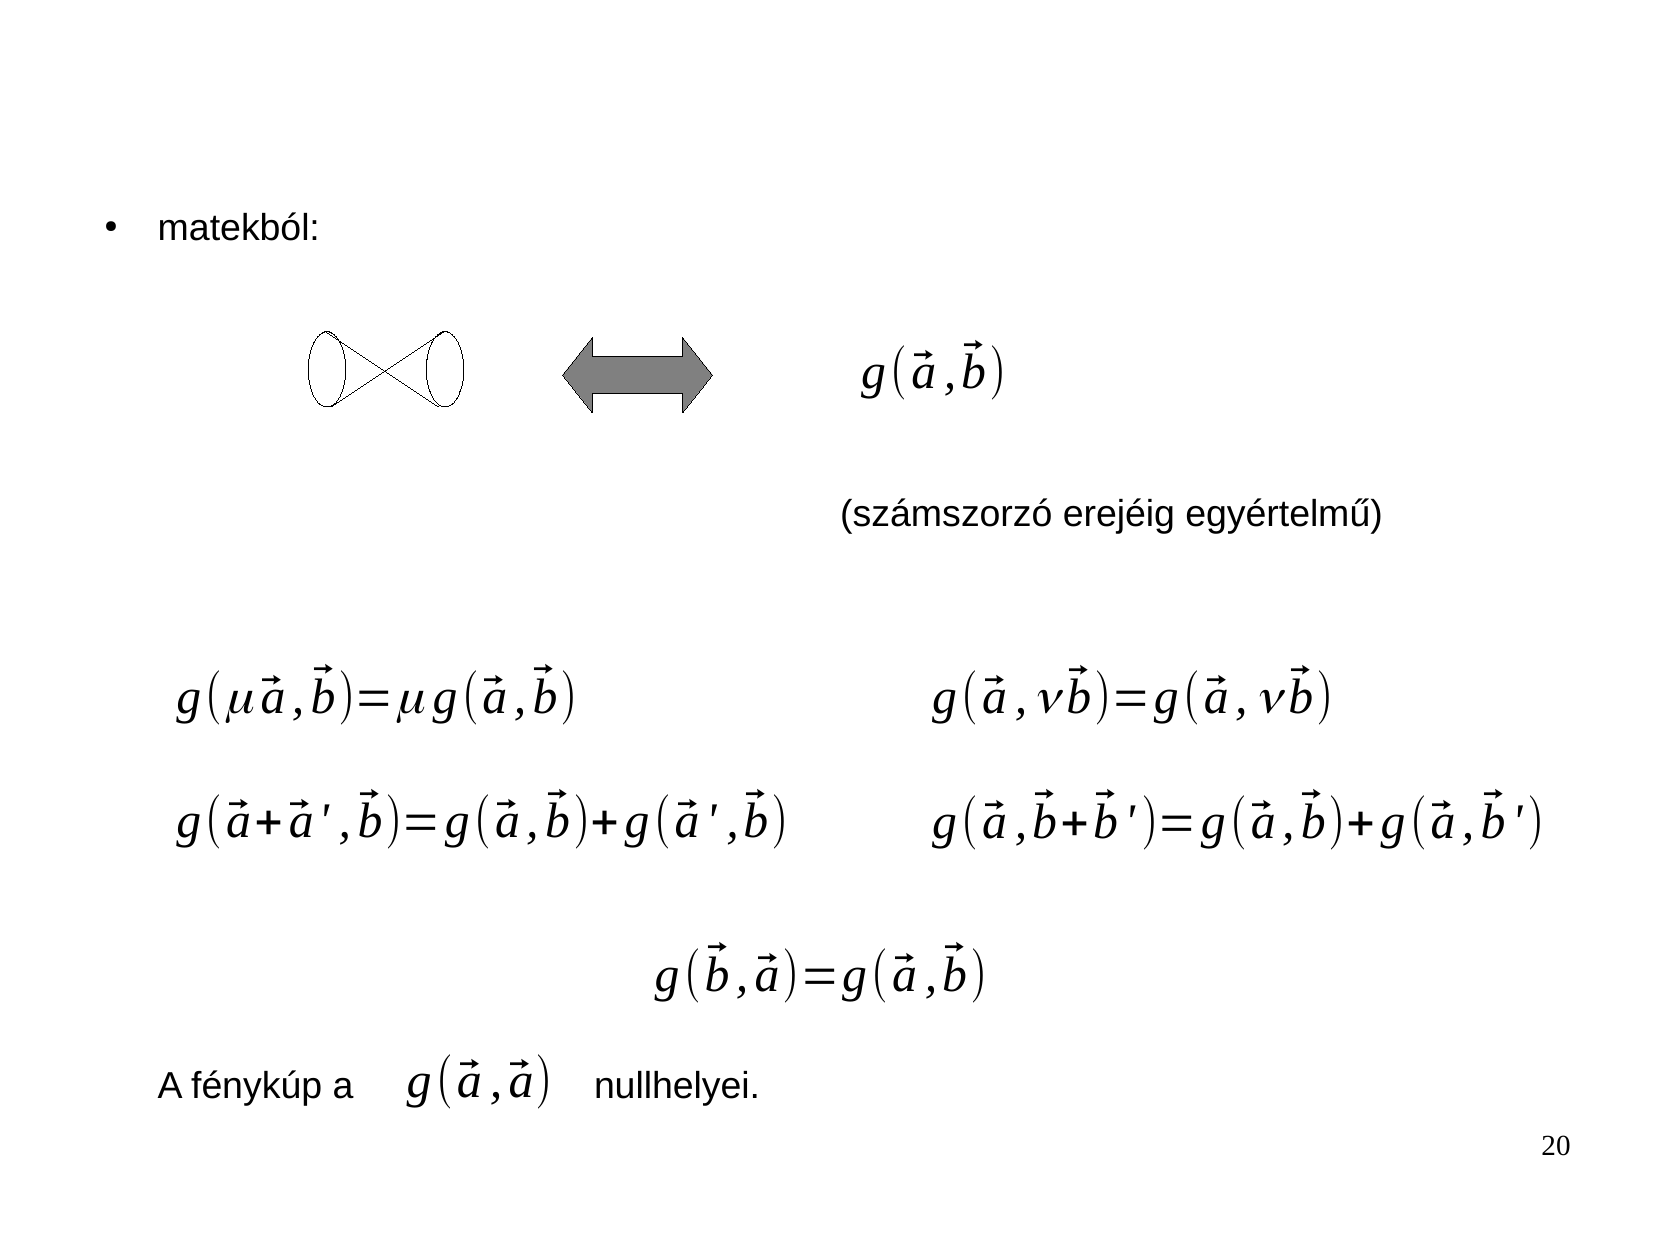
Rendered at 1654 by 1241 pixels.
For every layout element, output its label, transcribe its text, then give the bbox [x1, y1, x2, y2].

list matekból: (számszorzó erejéig egyértelmű) A fénykúp a nullhelyei. [86, 121, 1576, 1126]
chart [924, 662, 1340, 729]
text_box [562, 337, 713, 413]
chart [924, 786, 1551, 854]
chart [398, 1052, 559, 1113]
chart [853, 337, 1013, 405]
chart [168, 662, 583, 729]
chart [646, 940, 994, 1007]
chart [168, 786, 795, 853]
